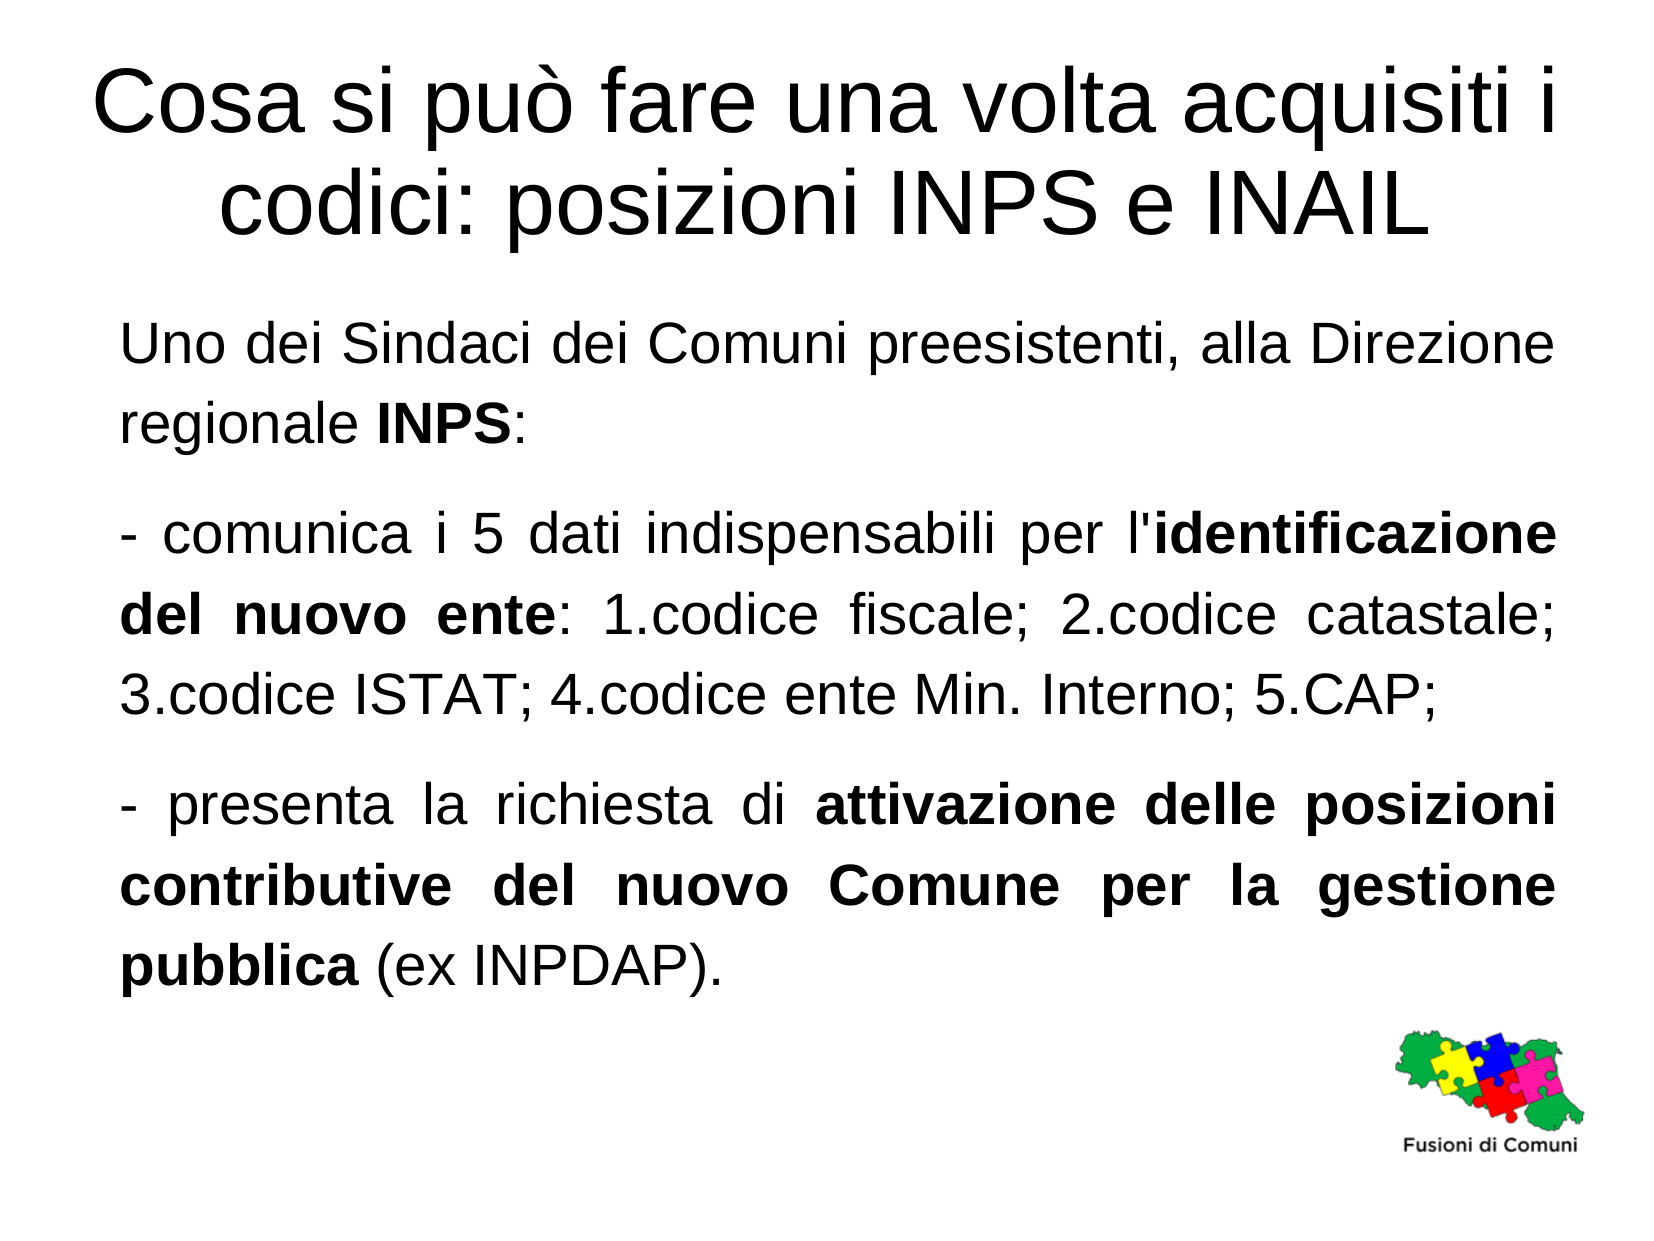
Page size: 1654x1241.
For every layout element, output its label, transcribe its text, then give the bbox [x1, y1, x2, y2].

list Uno dei Sindaci dei Comuni preesistenti, alla Direzione regionale INPS: - comunica i 5 dati indispensabili per l'identificazione del nuovo ente: 1.codice fiscale; 2.codice catastale; 3.codice ISTAT; 4.codice ente Min. Interno; 5.CAP; - presenta la richiesta di attivazione delle posizioni contributive del nuovo Comune per la gestione pubblica (ex INPDAP). [82, 290, 1571, 1240]
picture [1393, 1027, 1587, 1157]
title Cosa si può fare una volta acquisiti i codici: posizioni INPS e INAIL [82, 49, 1571, 257]
